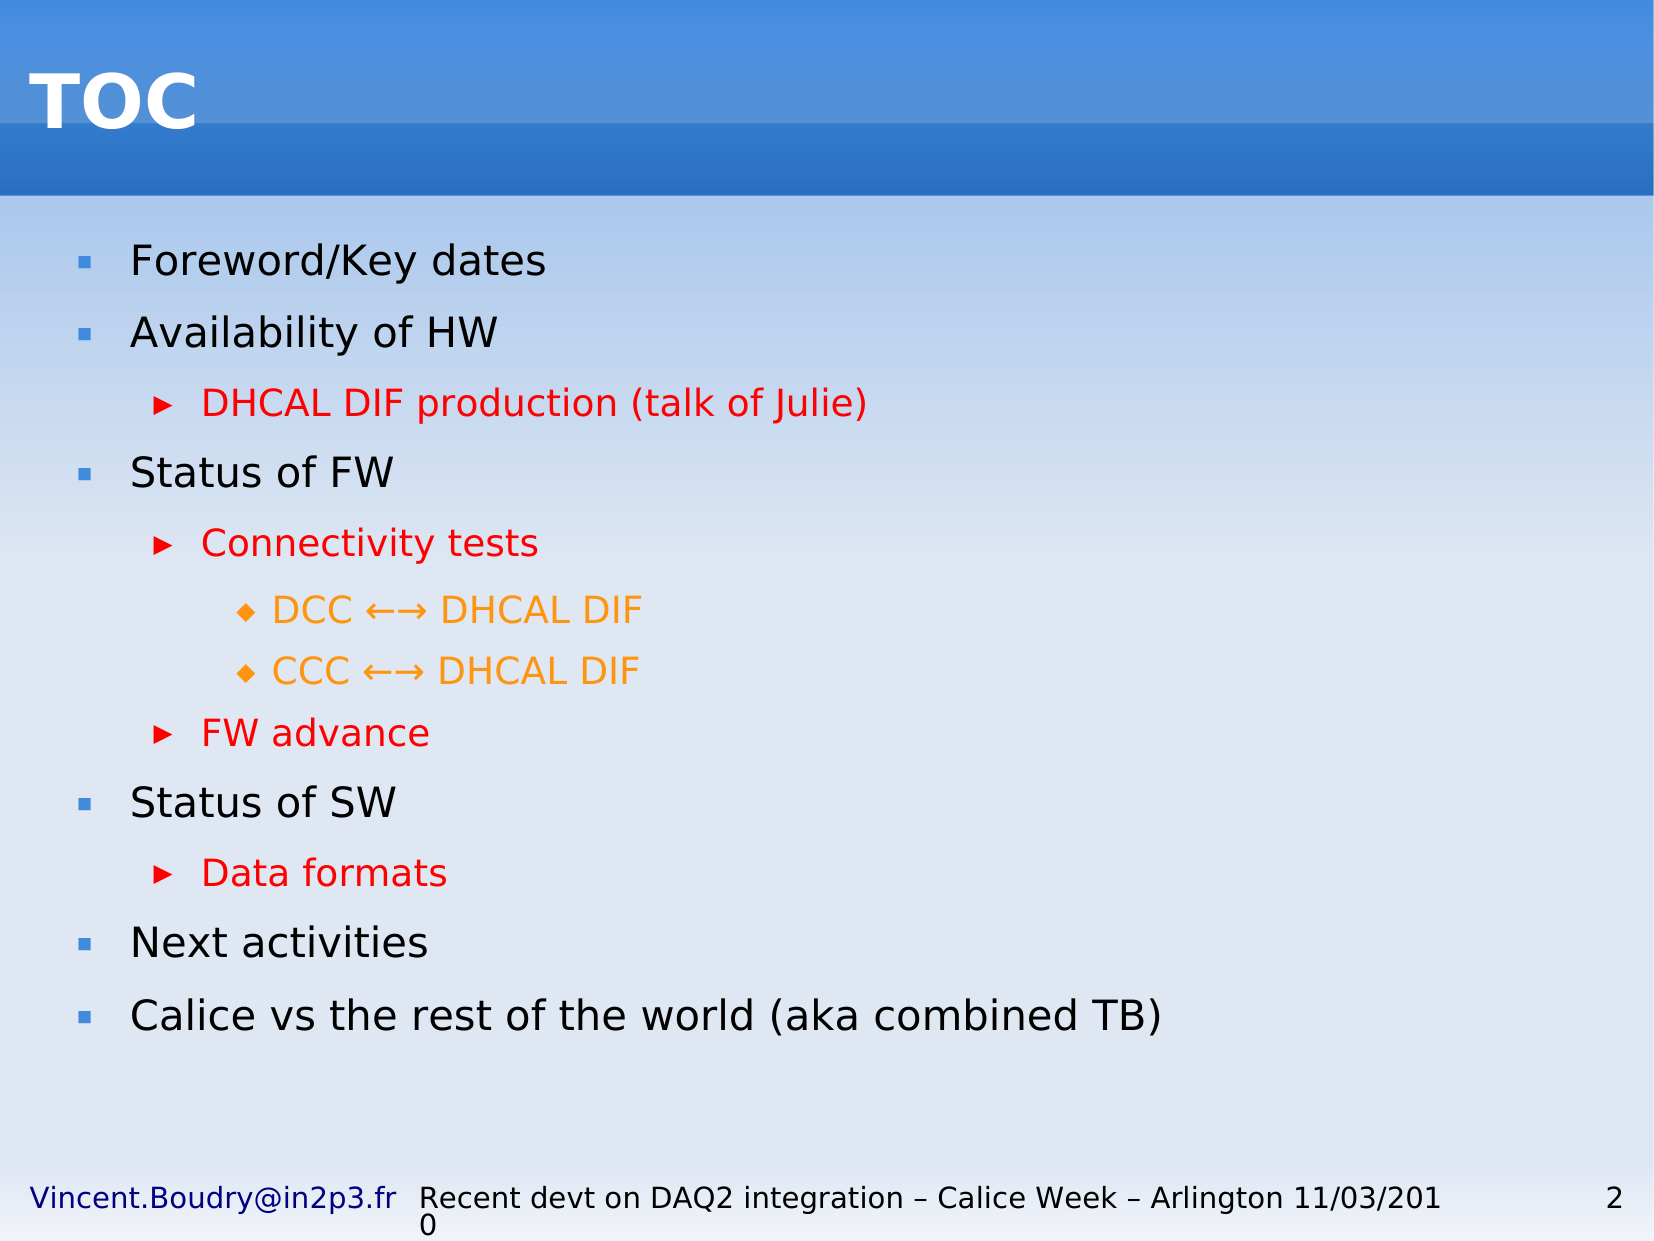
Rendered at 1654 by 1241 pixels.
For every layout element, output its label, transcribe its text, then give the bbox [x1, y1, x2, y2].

list Foreword/Key dates Availability of HW DHCAL DIF production (talk of Julie) Status of FW Connectivity tests DCC ←→ DHCAL DIF CCC ←→ DHCAL DIF FW advance Status of SW Data formats Next activities Calice vs the rest of the world (aka combined TB) [59, 236, 1595, 1137]
title TOC [29, 7, 1654, 200]
picture [0, 0, 1654, 1241]
